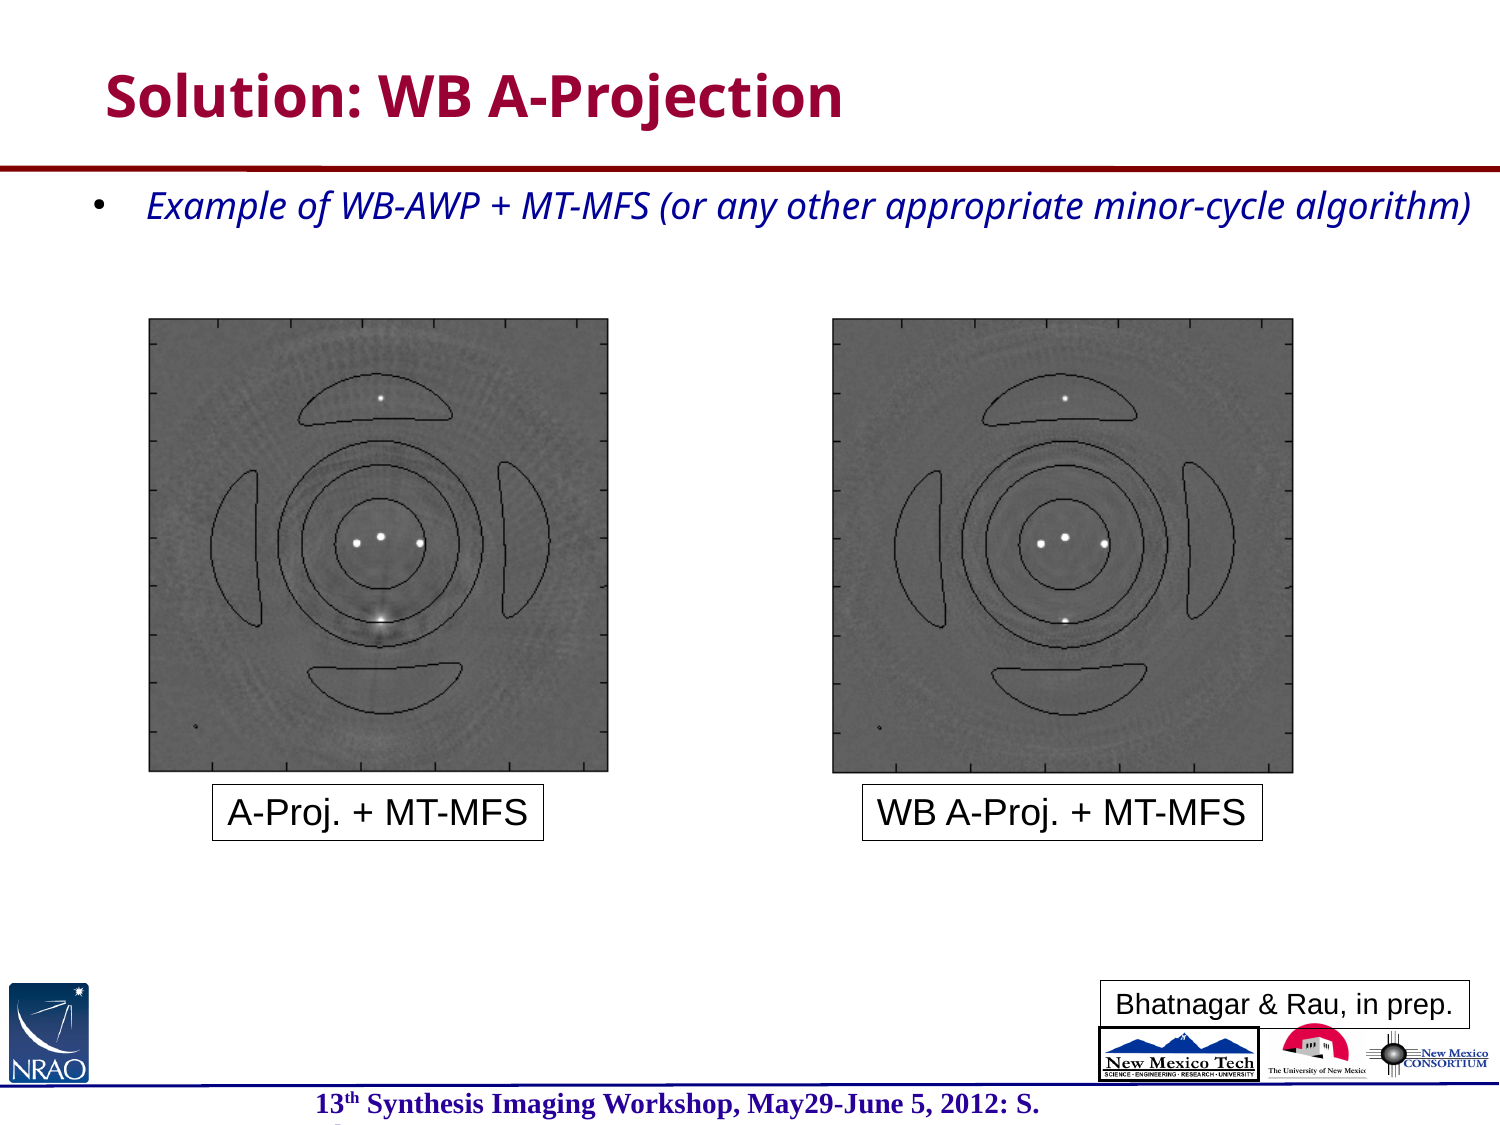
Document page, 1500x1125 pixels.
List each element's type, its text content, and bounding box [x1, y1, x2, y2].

picture [0, 0, 1500, 166]
picture [0, 172, 1500, 1125]
text_box WB A-Proj. + MT-MFS [862, 784, 1263, 841]
title Solution: WB A-Projection [75, 33, 1426, 157]
list Example of WB-AWP + MT-MFS (or any other appropriate minor-cycle algorithm) [75, 179, 1483, 453]
text_box Bhatnagar & Rau, in prep. [1100, 980, 1470, 1029]
picture [1101, 1029, 1257, 1079]
text_box A-Proj. + MT-MFS [212, 784, 544, 841]
